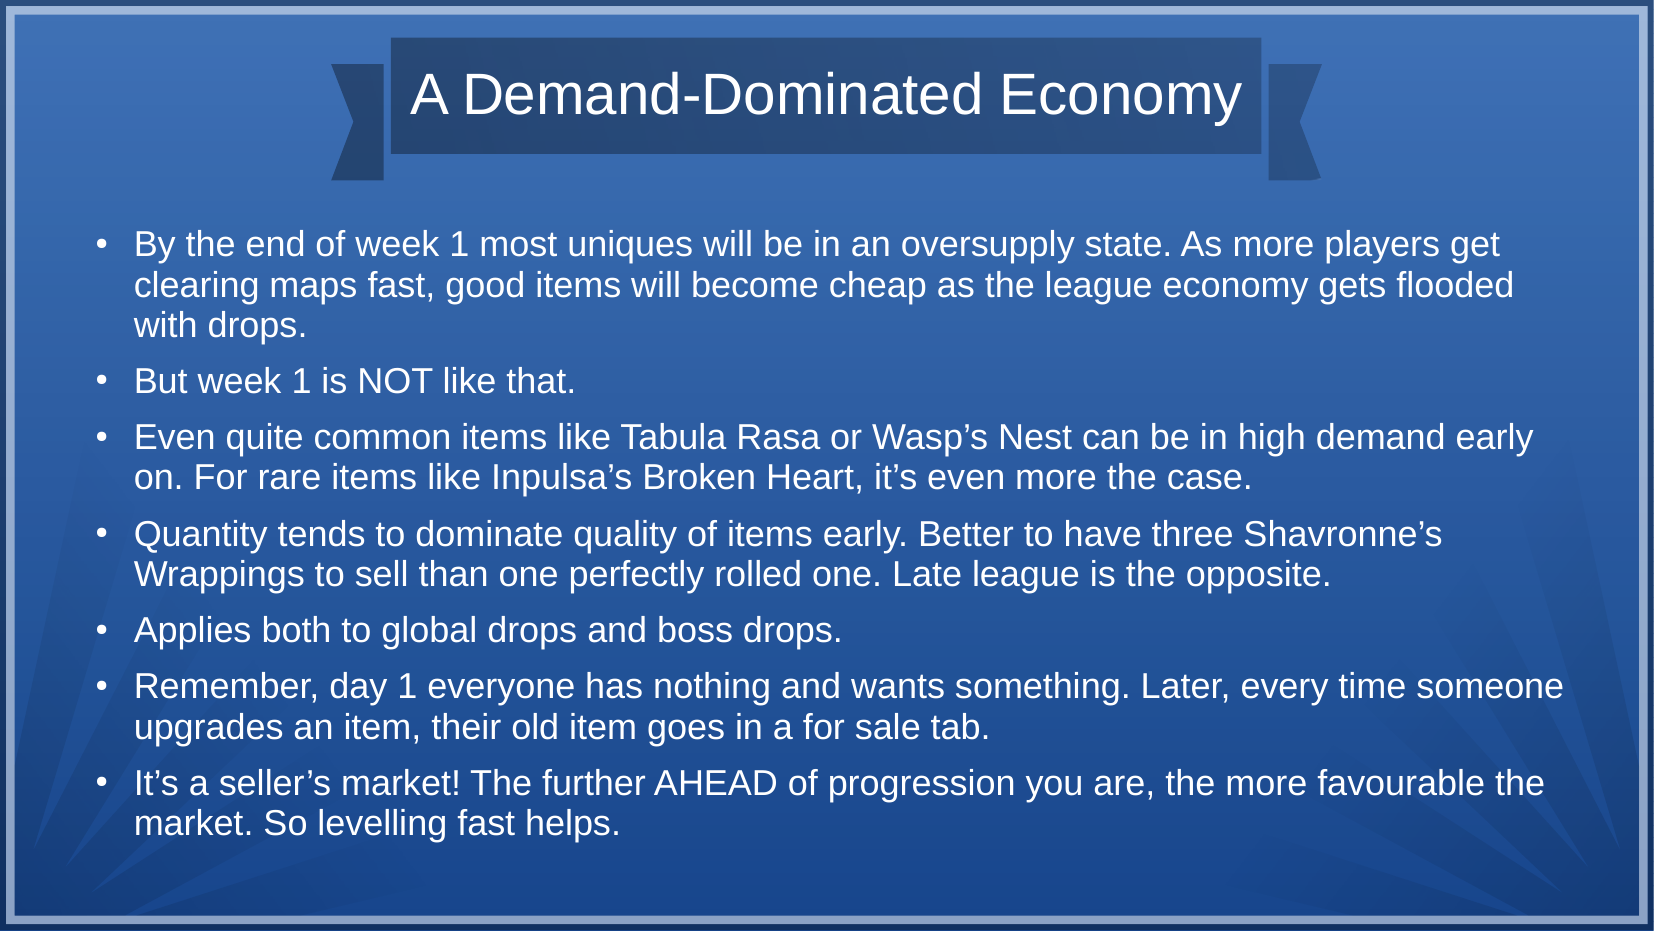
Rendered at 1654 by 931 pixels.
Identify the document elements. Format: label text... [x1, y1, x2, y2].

list By the end of week 1 most uniques will be in an oversupply state. As more players get clearing maps fast, good items will become cheap as the league economy gets flooded with drops. But week 1 is NOT like that. Even quite common items like Tabula Rasa or Wasp’s Nest can be in high demand early on. For rare items like Inpulsa’s Broken Heart, it’s even more the case. Quantity tends to dominate quality of items early. Better to have three Shavronne’s Wrappings to sell than one perfectly rolled one. Late league is the opposite. Applies both to global drops and boss drops. Remember, day 1 everyone has nothing and wants something. Later, every time someone upgrades an item, their old item goes in a for sale tab. It’s a seller’s market! The further AHEAD of progression you are, the more favourable the market. So levelling fast helps. [82, 224, 1571, 848]
title A Demand-Dominated Economy [324, 17, 1329, 172]
